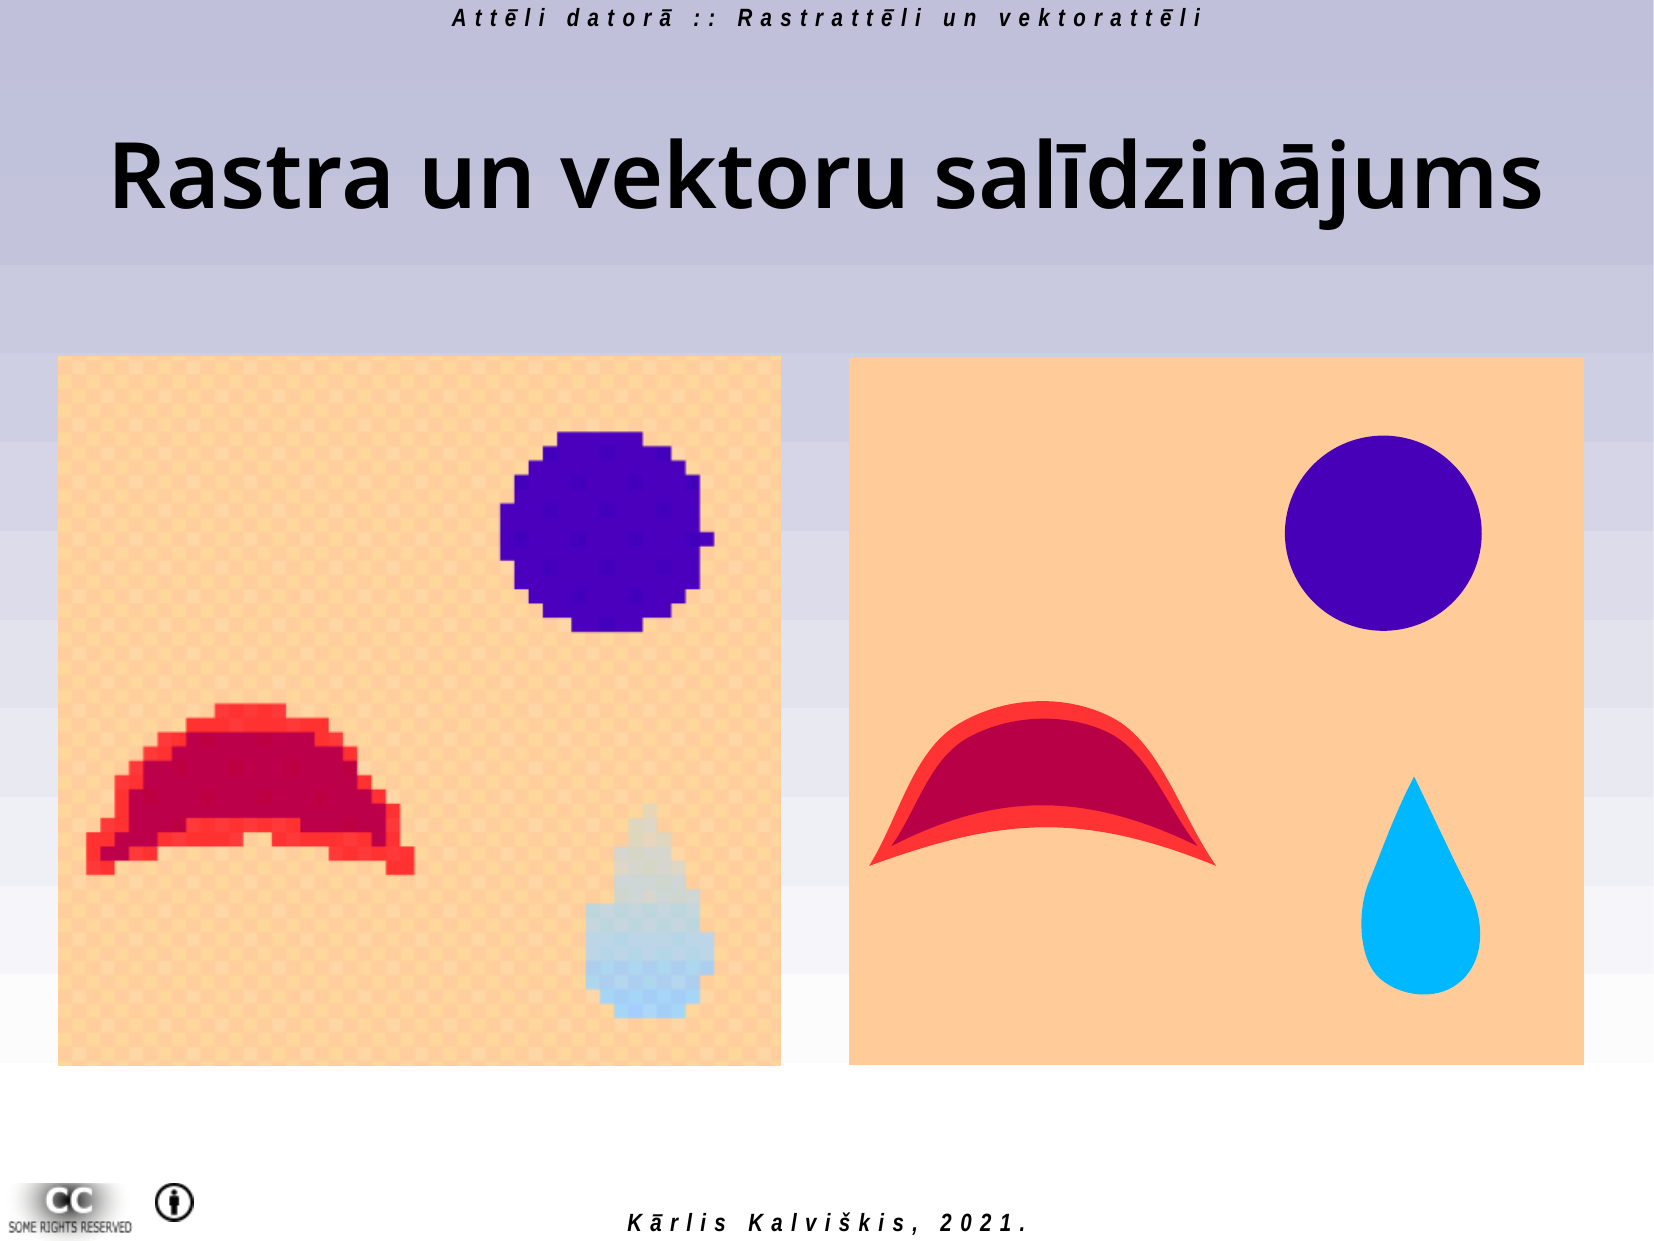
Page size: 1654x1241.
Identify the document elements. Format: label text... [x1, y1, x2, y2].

text_box [849, 357, 1584, 1065]
title Rastra un vektoru salīdzinājums [29, 49, 1625, 296]
picture [0, 0, 1654, 1241]
